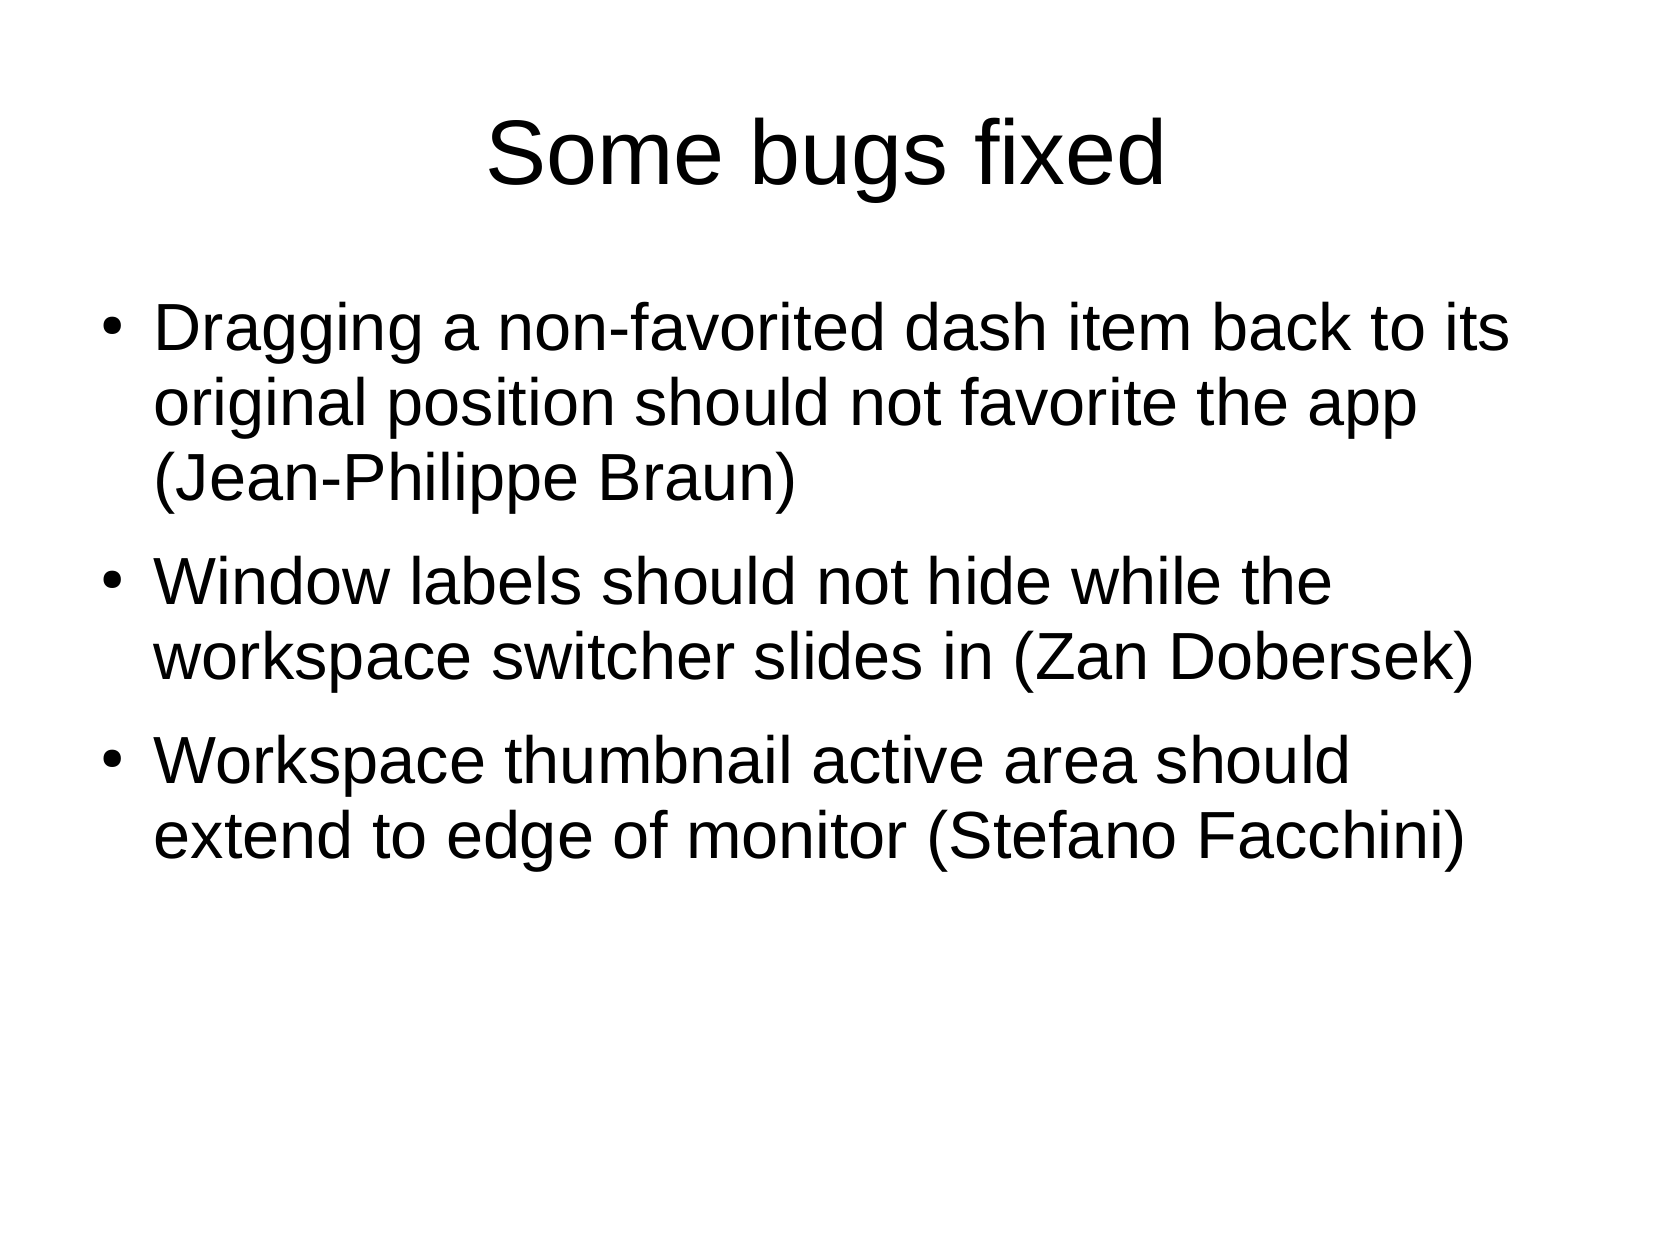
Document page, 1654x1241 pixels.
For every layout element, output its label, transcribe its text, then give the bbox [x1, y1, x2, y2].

title Some bugs fixed [82, 49, 1571, 257]
list Dragging a non-favorited dash item back to its original position should not favorite the app (Jean-Philippe Braun) Window labels should not hide while the workspace switcher slides in (Zan Dobersek) Workspace thumbnail active area should extend to edge of monitor (Stefano Facchini) [82, 290, 1571, 1010]
